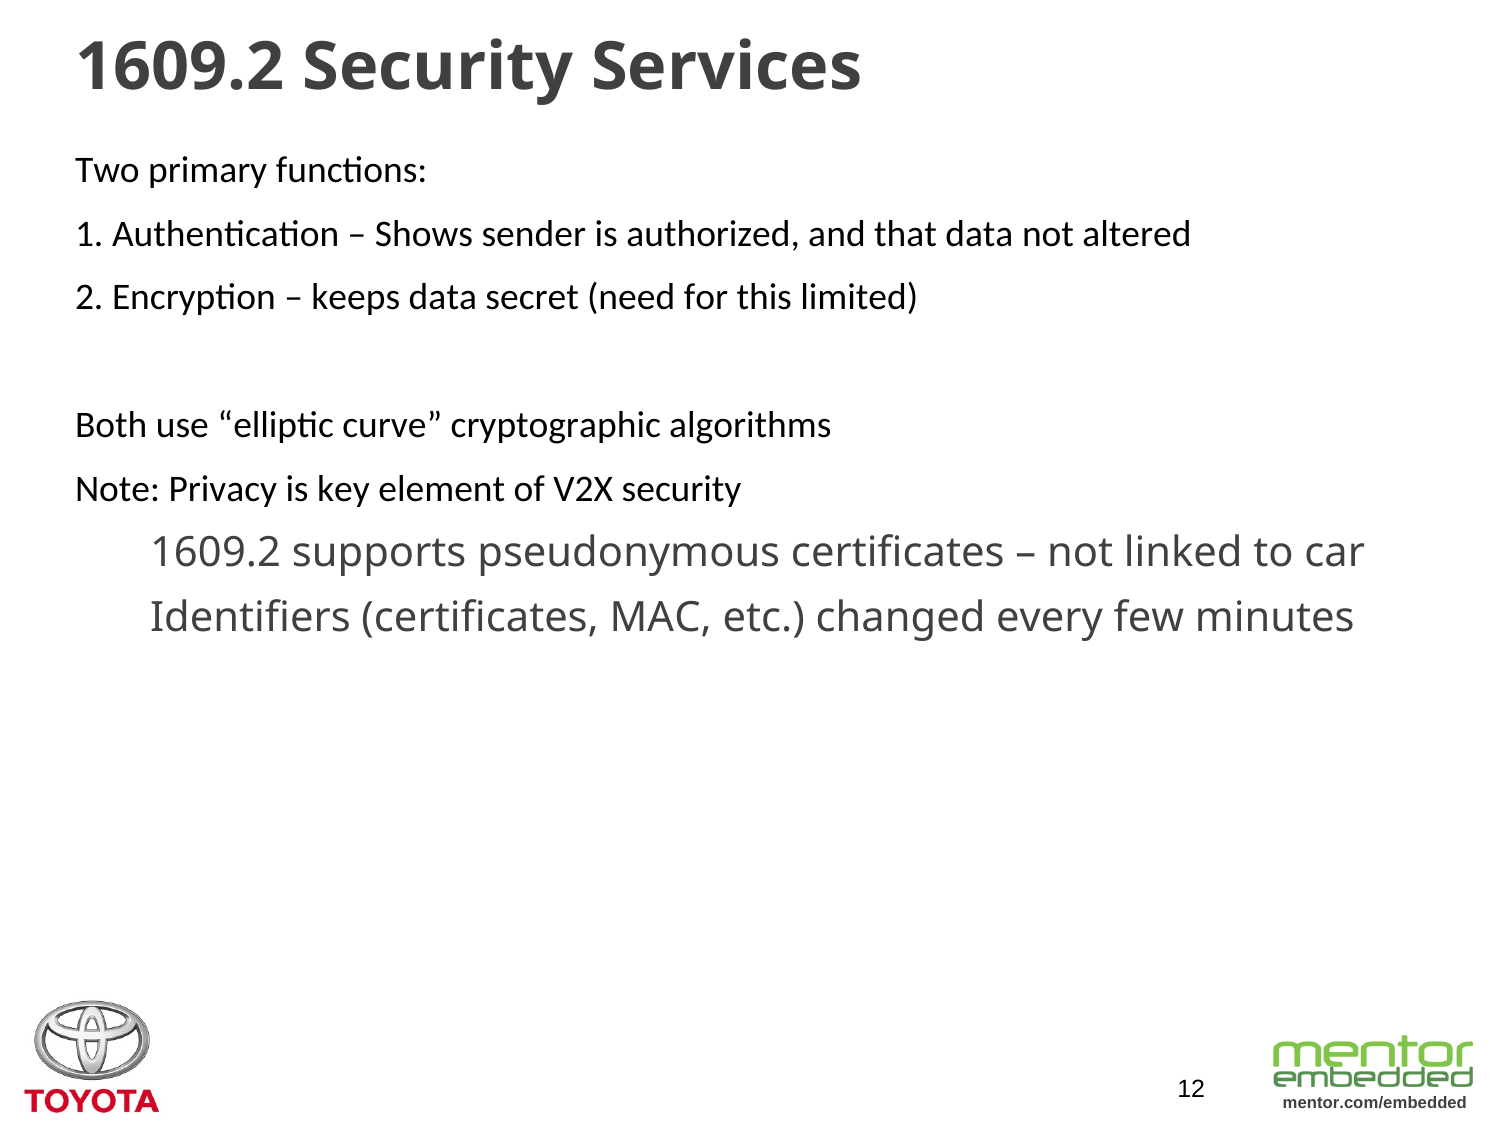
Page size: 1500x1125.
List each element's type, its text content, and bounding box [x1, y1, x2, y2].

picture [24, 1013, 163, 1114]
list Two primary functions: 1. Authentication – Shows sender is authorized, and that data not altered 2. Encryption – keeps data secret (need for this limited) Both use “elliptic curve” cryptographic algorithms Note: Privacy is key element of V2X security 1609.2 supports pseudonymous certificates – not linked to car Identifiers (certificates, MAC, etc.) changed every few minutes [0, 137, 1499, 1013]
picture [1268, 1030, 1476, 1092]
title 1609.2 Security Services [0, 0, 1499, 111]
